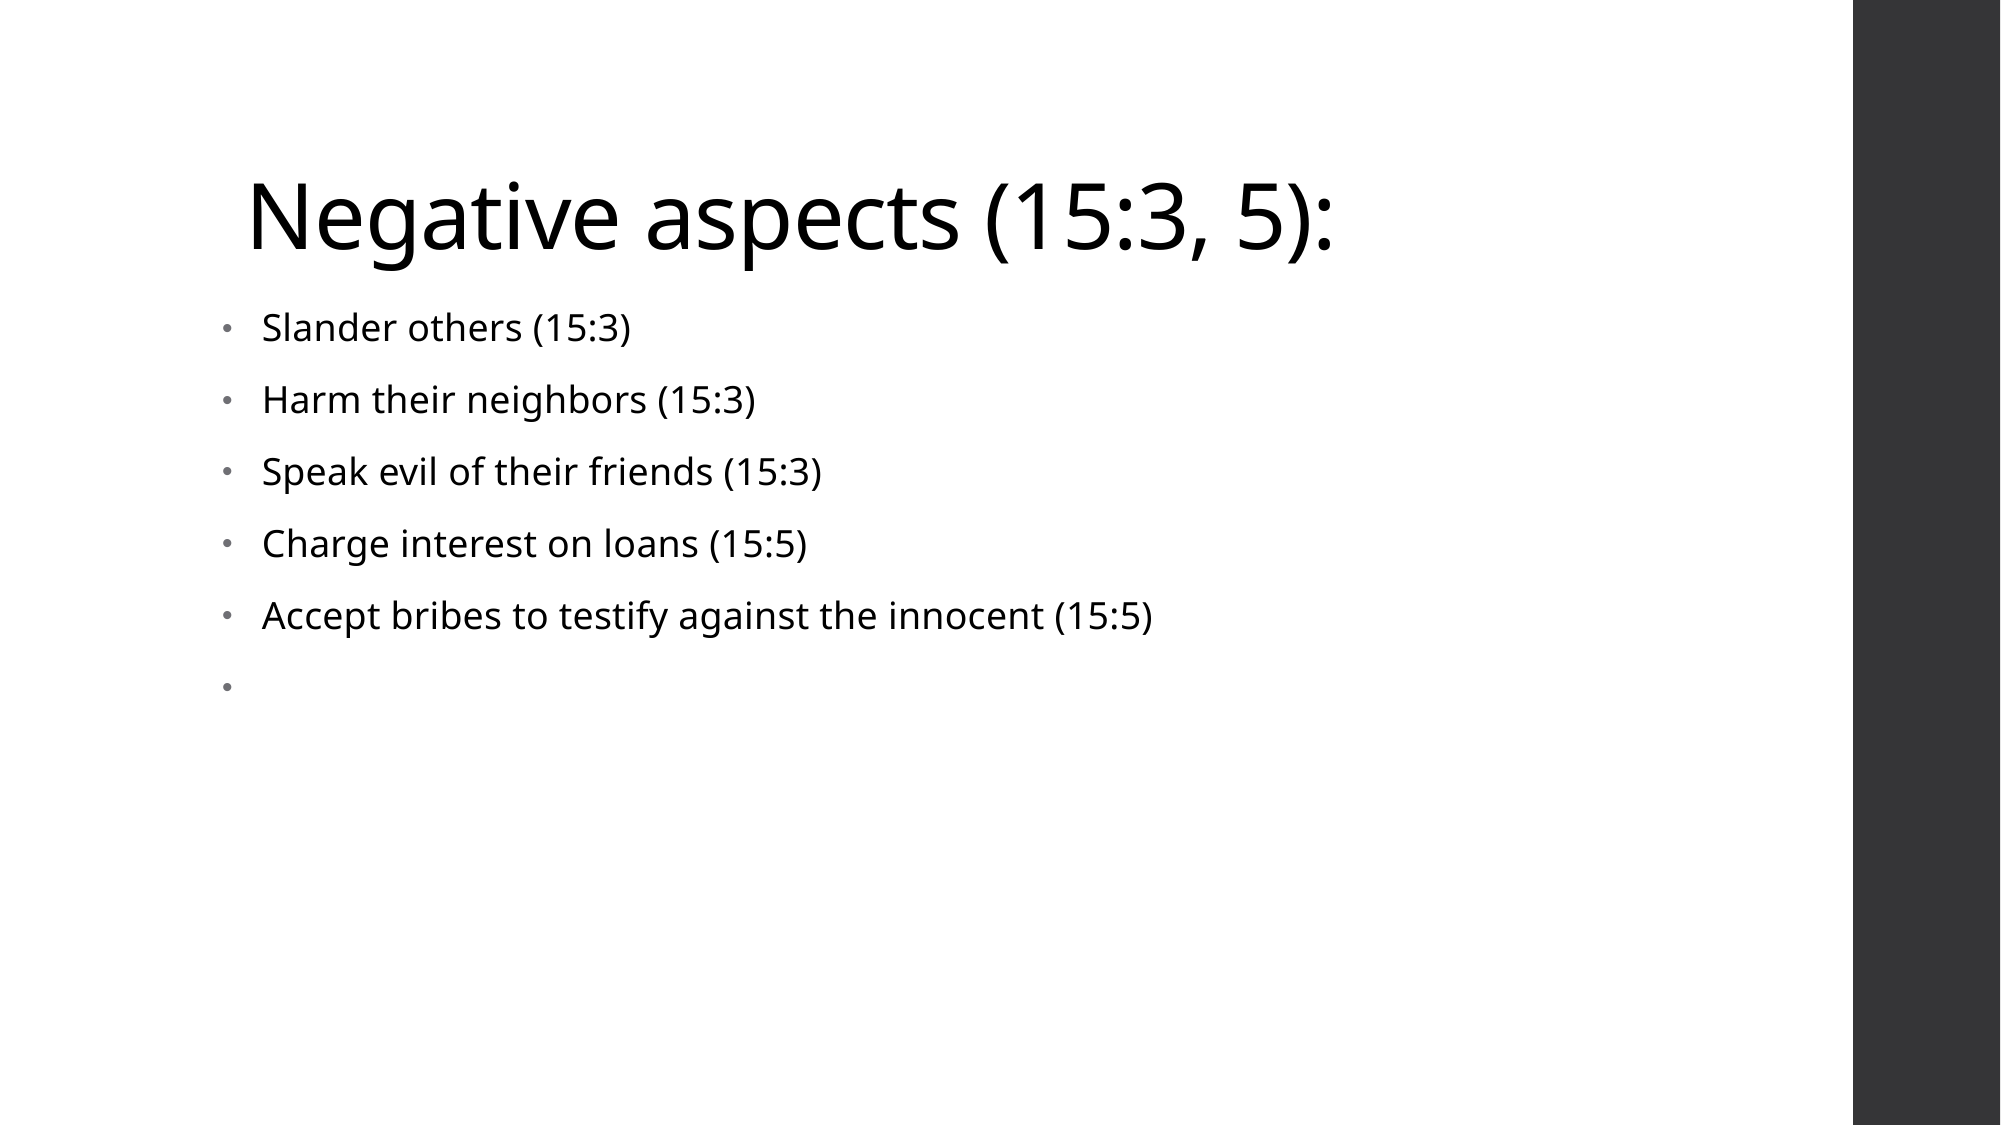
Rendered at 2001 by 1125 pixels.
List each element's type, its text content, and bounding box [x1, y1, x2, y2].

title Negative aspects (15:3, 5): [206, 60, 1797, 278]
list Slander others (15:3) Harm their neighbors (15:3) Speak evil of their friends (15:3) Charge interest on loans (15:5) Accept bribes to testify against the innocent (15:5) [206, 299, 1617, 1014]
